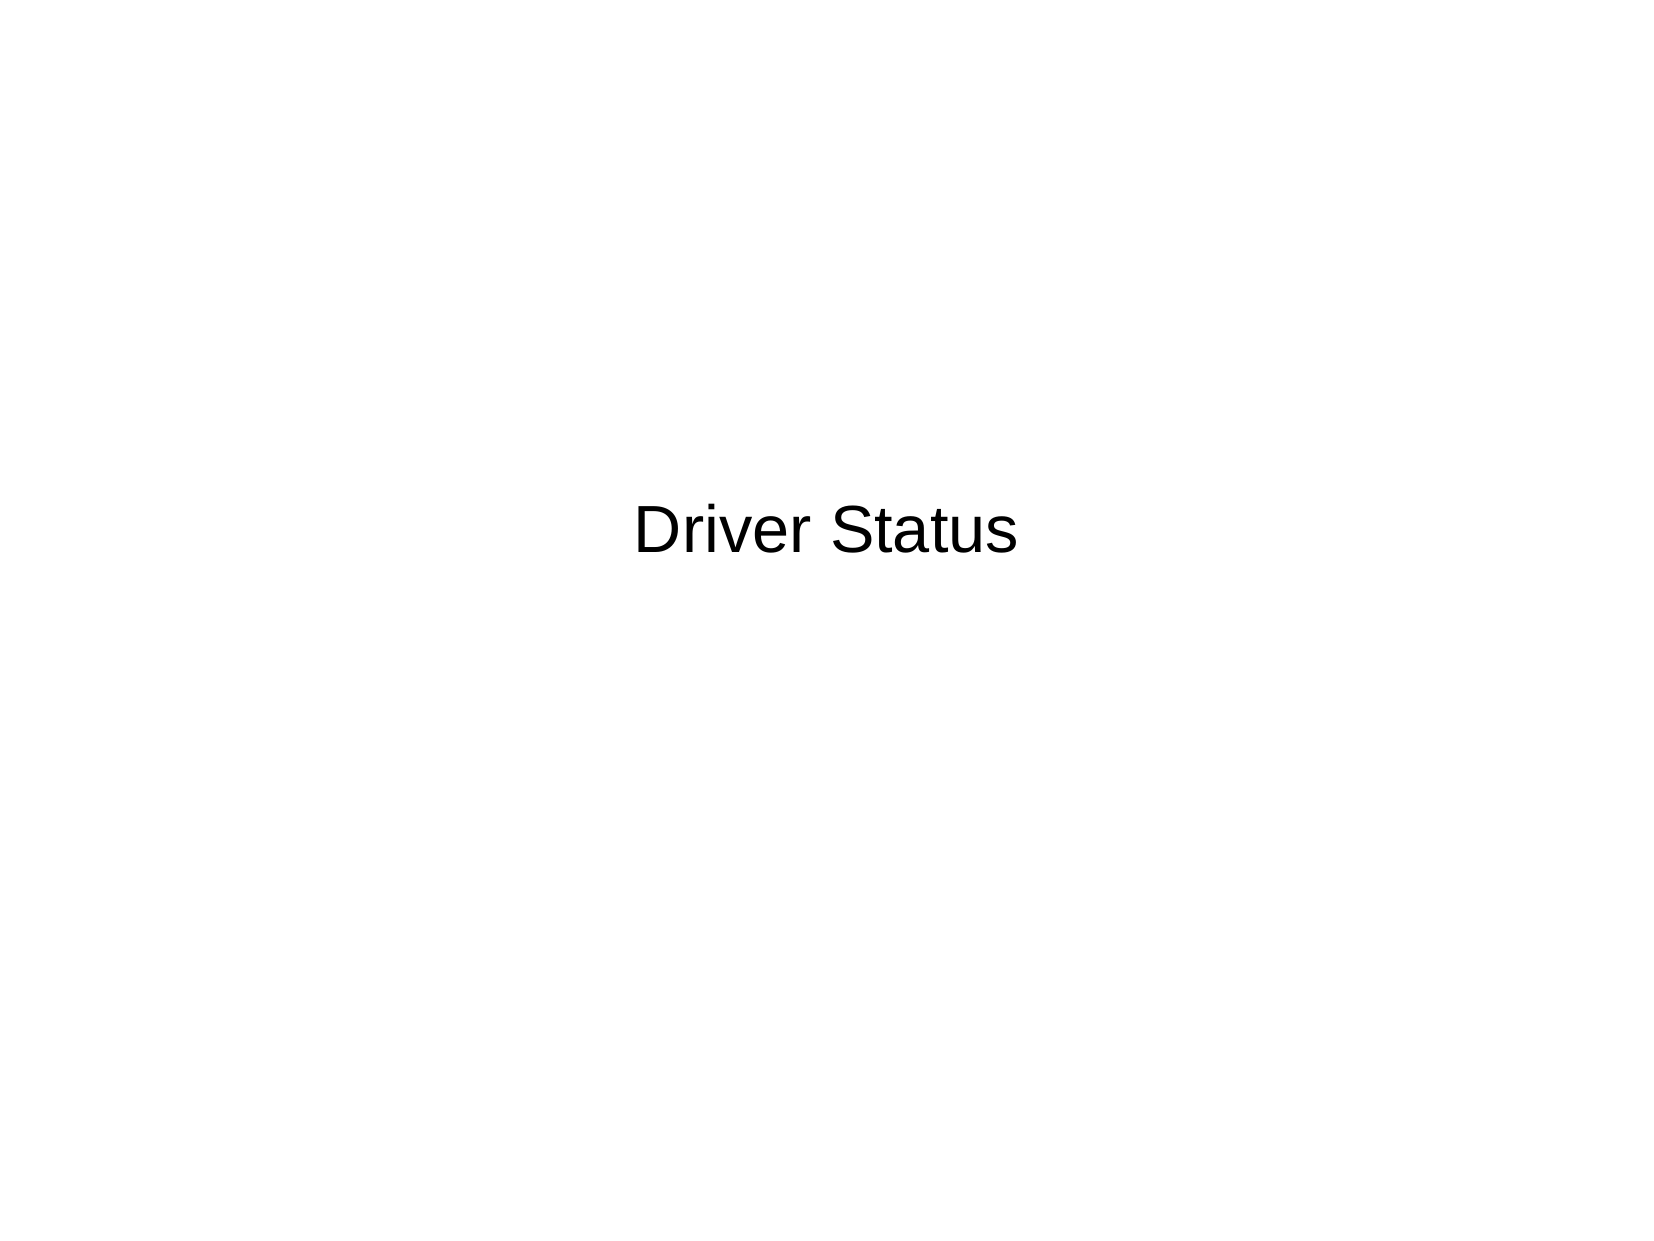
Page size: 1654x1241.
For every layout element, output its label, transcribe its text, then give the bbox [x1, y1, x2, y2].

subtitle Driver Status [82, 49, 1571, 1010]
